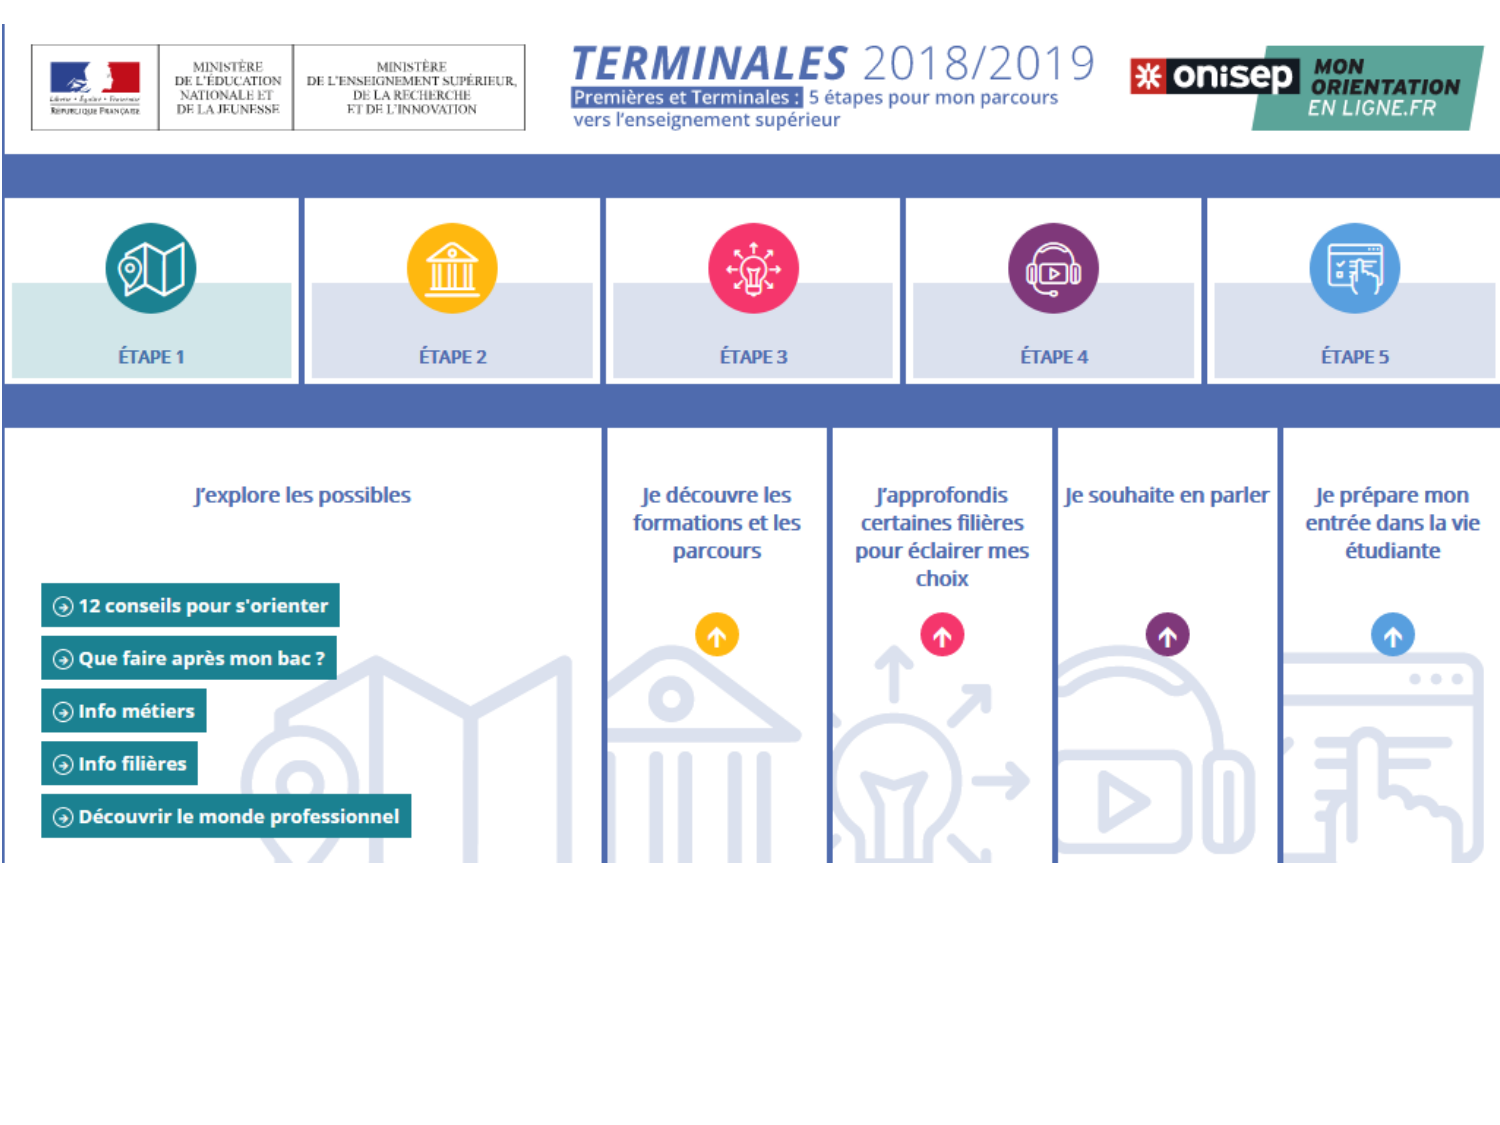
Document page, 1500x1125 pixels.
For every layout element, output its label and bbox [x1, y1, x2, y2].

picture [2, 24, 1500, 863]
